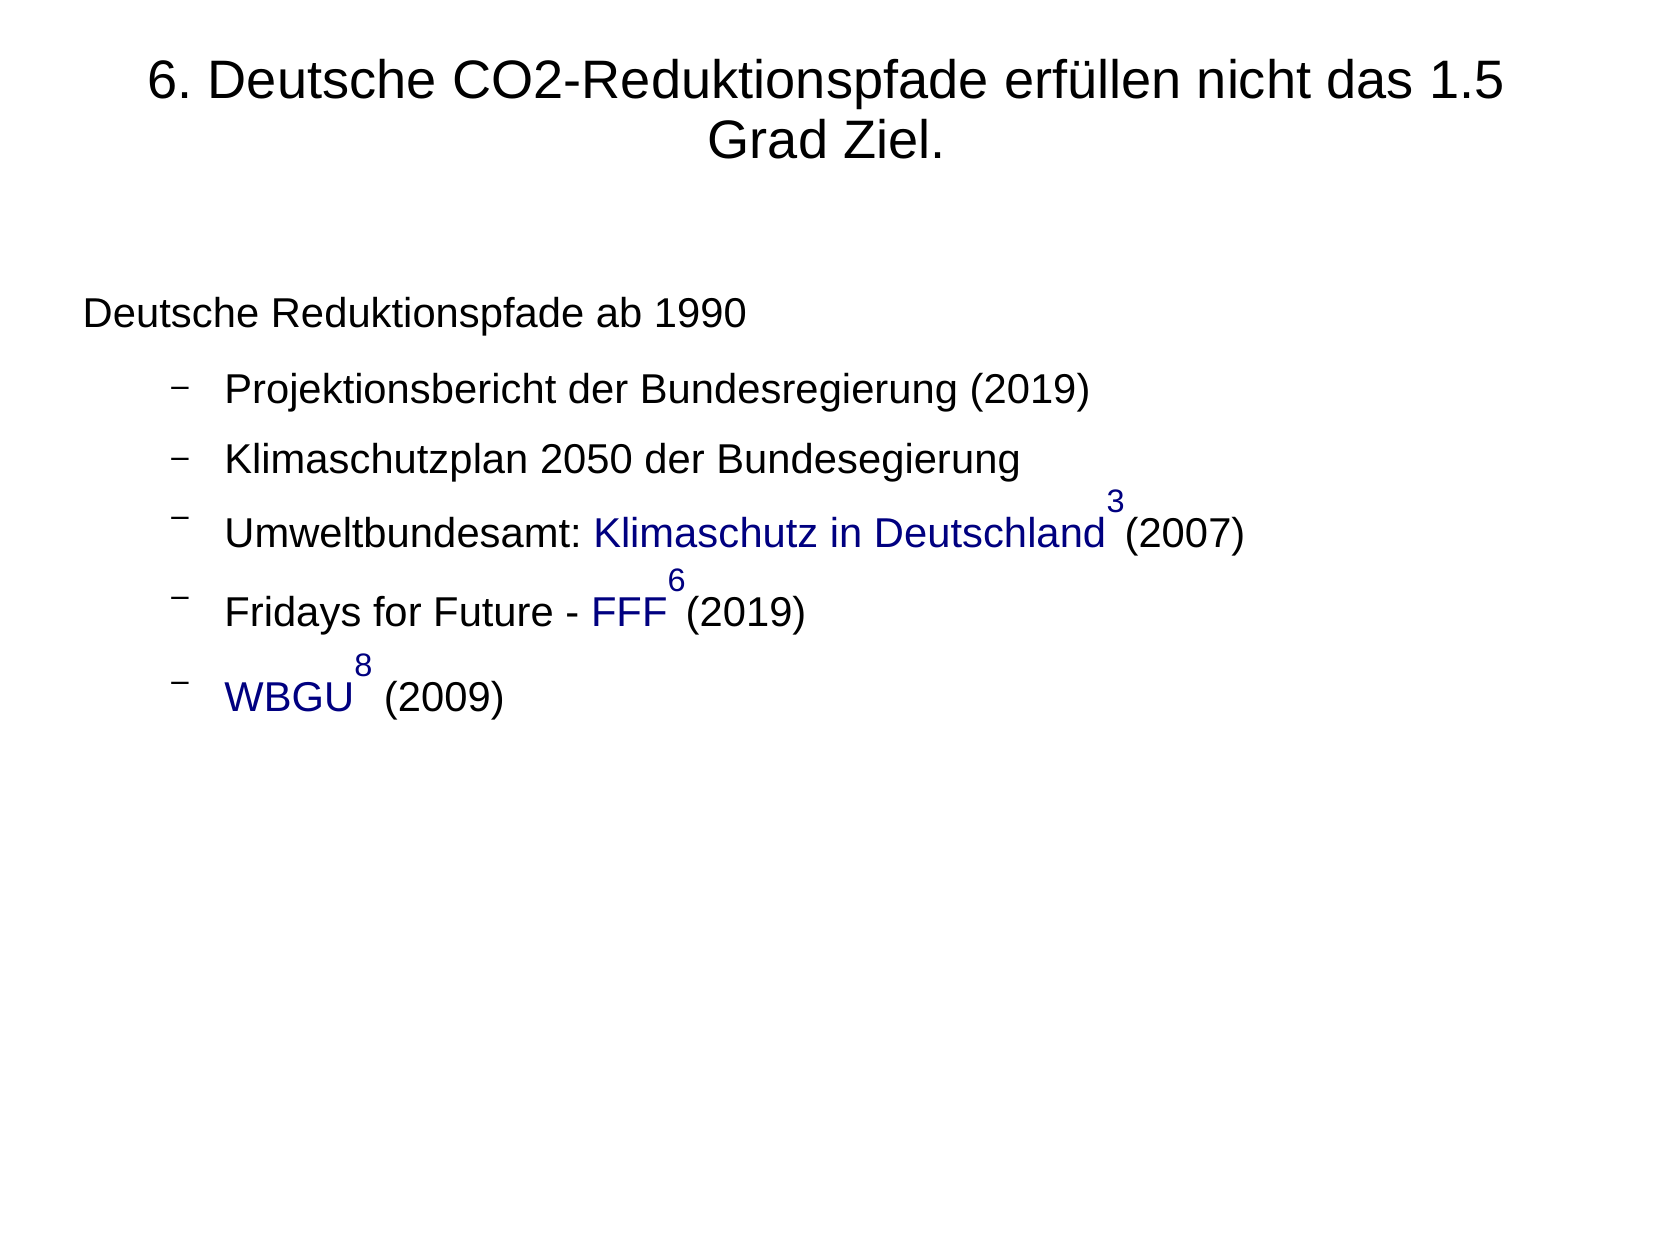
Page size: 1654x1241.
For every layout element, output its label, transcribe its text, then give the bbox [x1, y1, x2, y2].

list Deutsche Reduktionspfade ab 1990 Projektionsbericht der Bundesregierung (2019) Klimaschutzplan 2050 der Bundesegierung Umweltbundesamt: Klimaschutz in Deutschland3(2007) Fridays for Future - FFF6(2019) WBGU8 (2009) [82, 290, 1571, 1109]
title 6. Deutsche CO2-Reduktionspfade erfüllen nicht das 1.5 Grad Ziel. [82, 49, 1571, 257]
